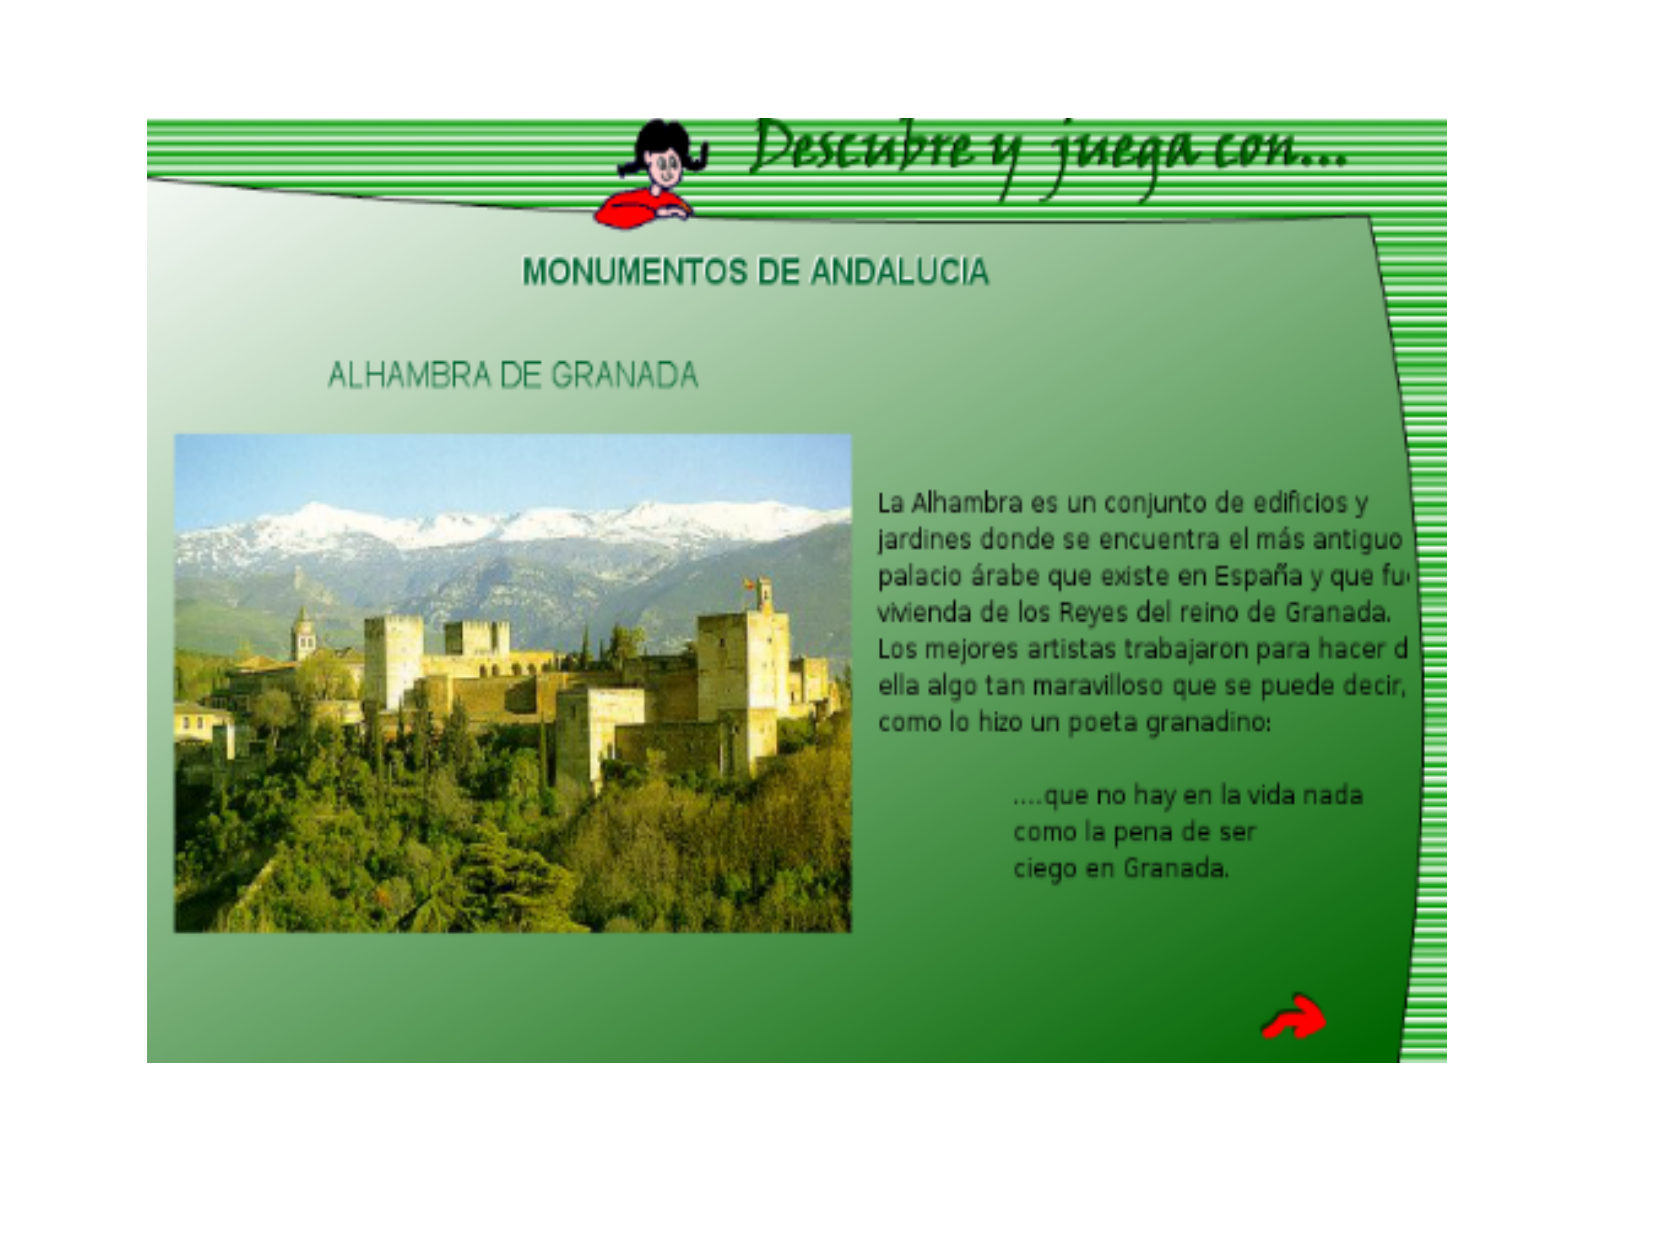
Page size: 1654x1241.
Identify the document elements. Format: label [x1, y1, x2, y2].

picture [147, 118, 1447, 1063]
